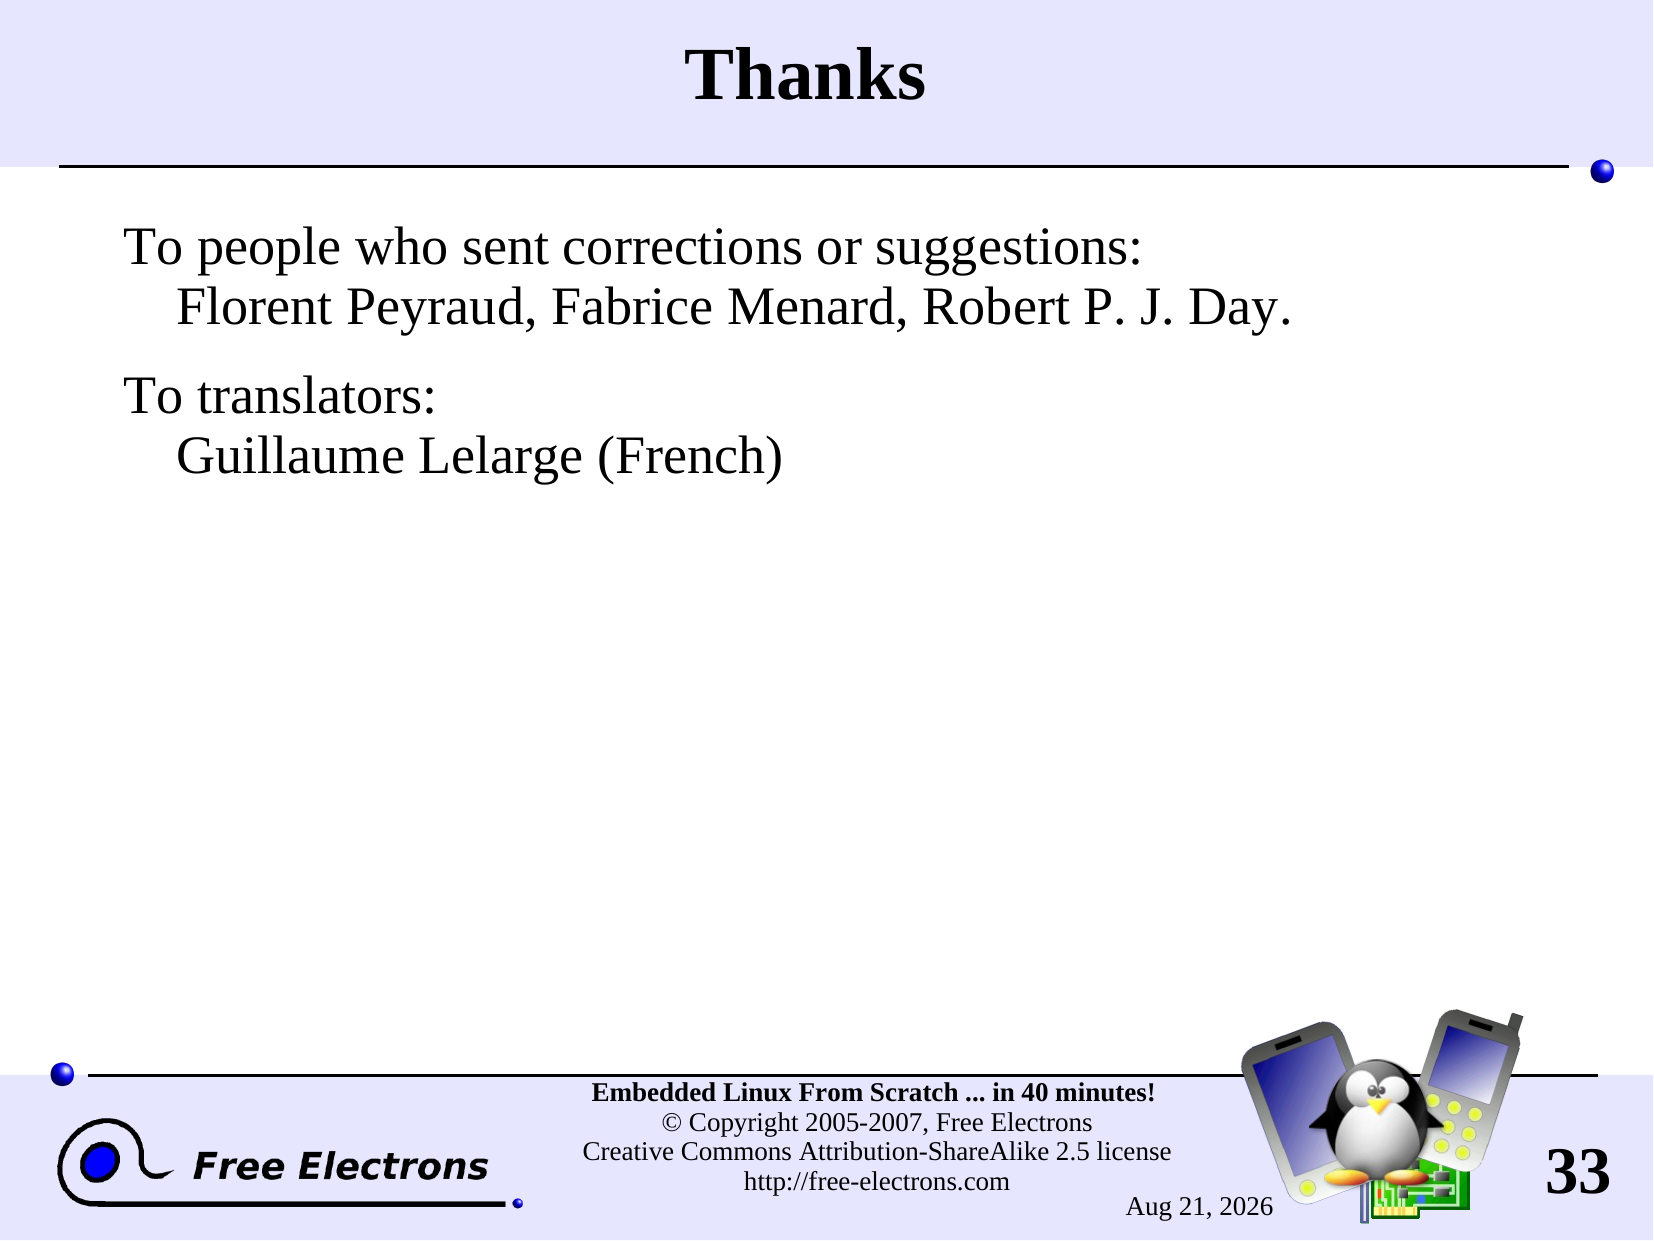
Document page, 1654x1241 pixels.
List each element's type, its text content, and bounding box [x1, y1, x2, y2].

title Thanks [60, 18, 1551, 132]
picture [1231, 1007, 1538, 1241]
picture [50, 1107, 527, 1216]
list To people who sent corrections or suggestions: Florent Peyraud, Fabrice Menard, Robert P. J. Day. To translators: Guillaume Lelarge (French) [105, 216, 1518, 1066]
